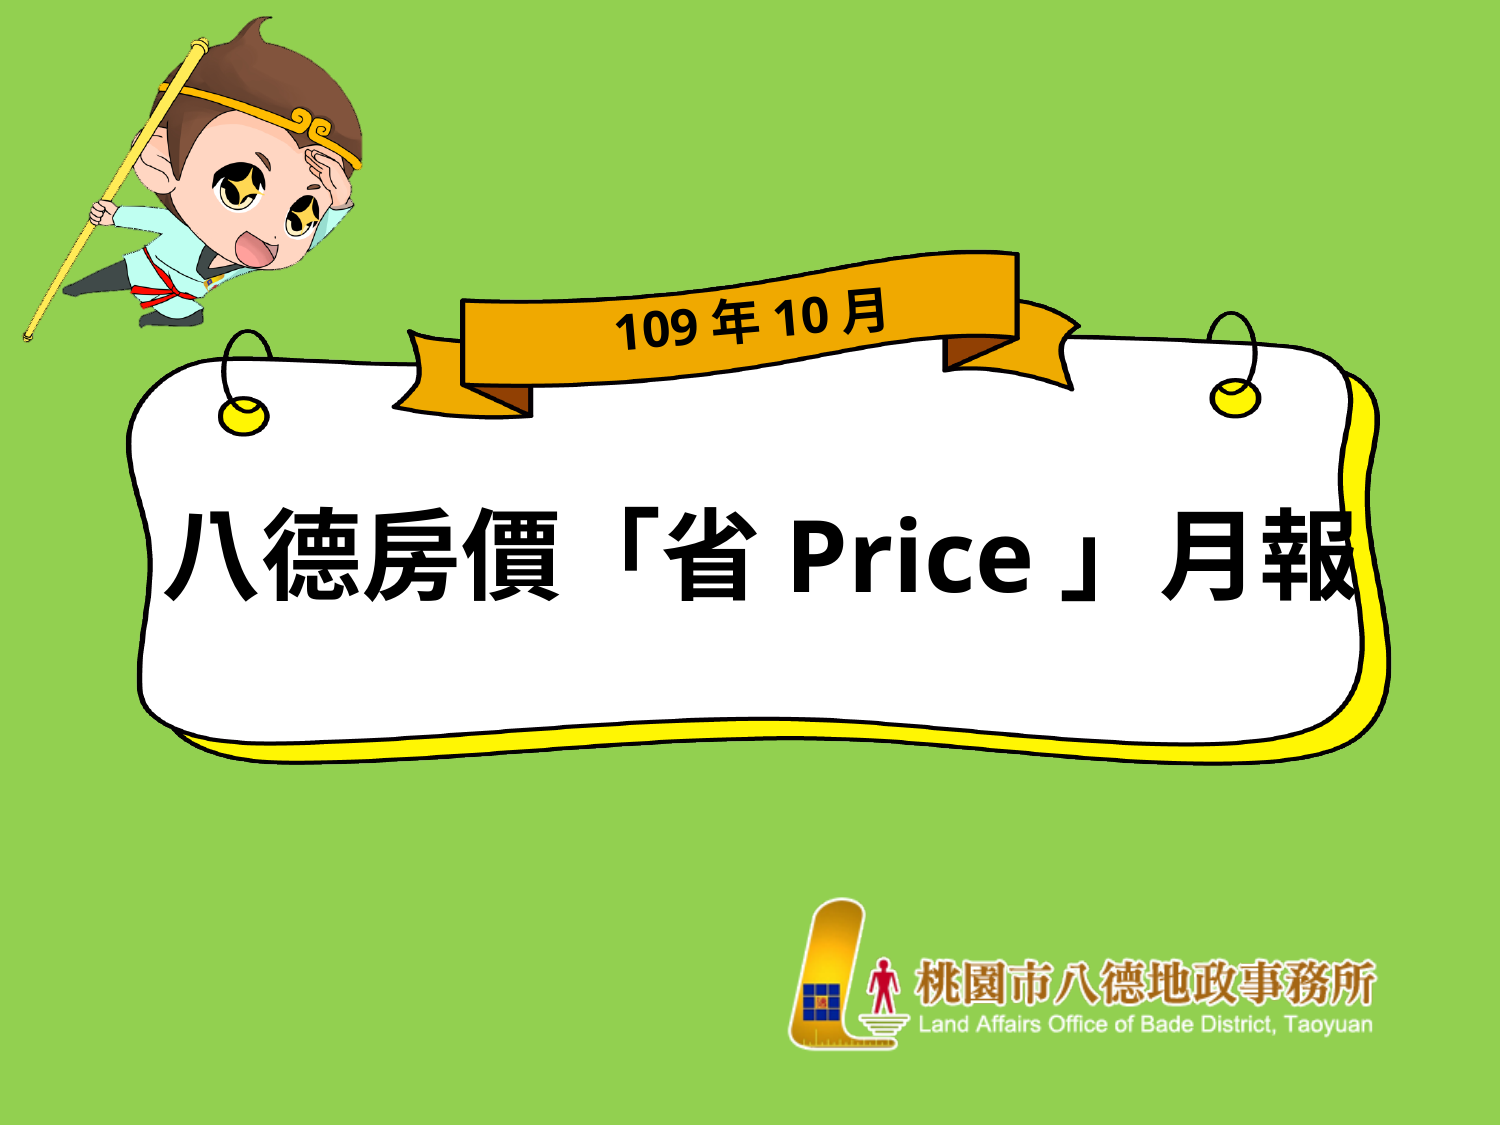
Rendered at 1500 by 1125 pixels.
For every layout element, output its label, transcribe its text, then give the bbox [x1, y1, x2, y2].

picture [785, 893, 1500, 1059]
picture [0, 0, 1426, 811]
text_box 109年10月 [595, 265, 942, 370]
text_box 八德房價「省Price」月報 [147, 485, 1374, 621]
